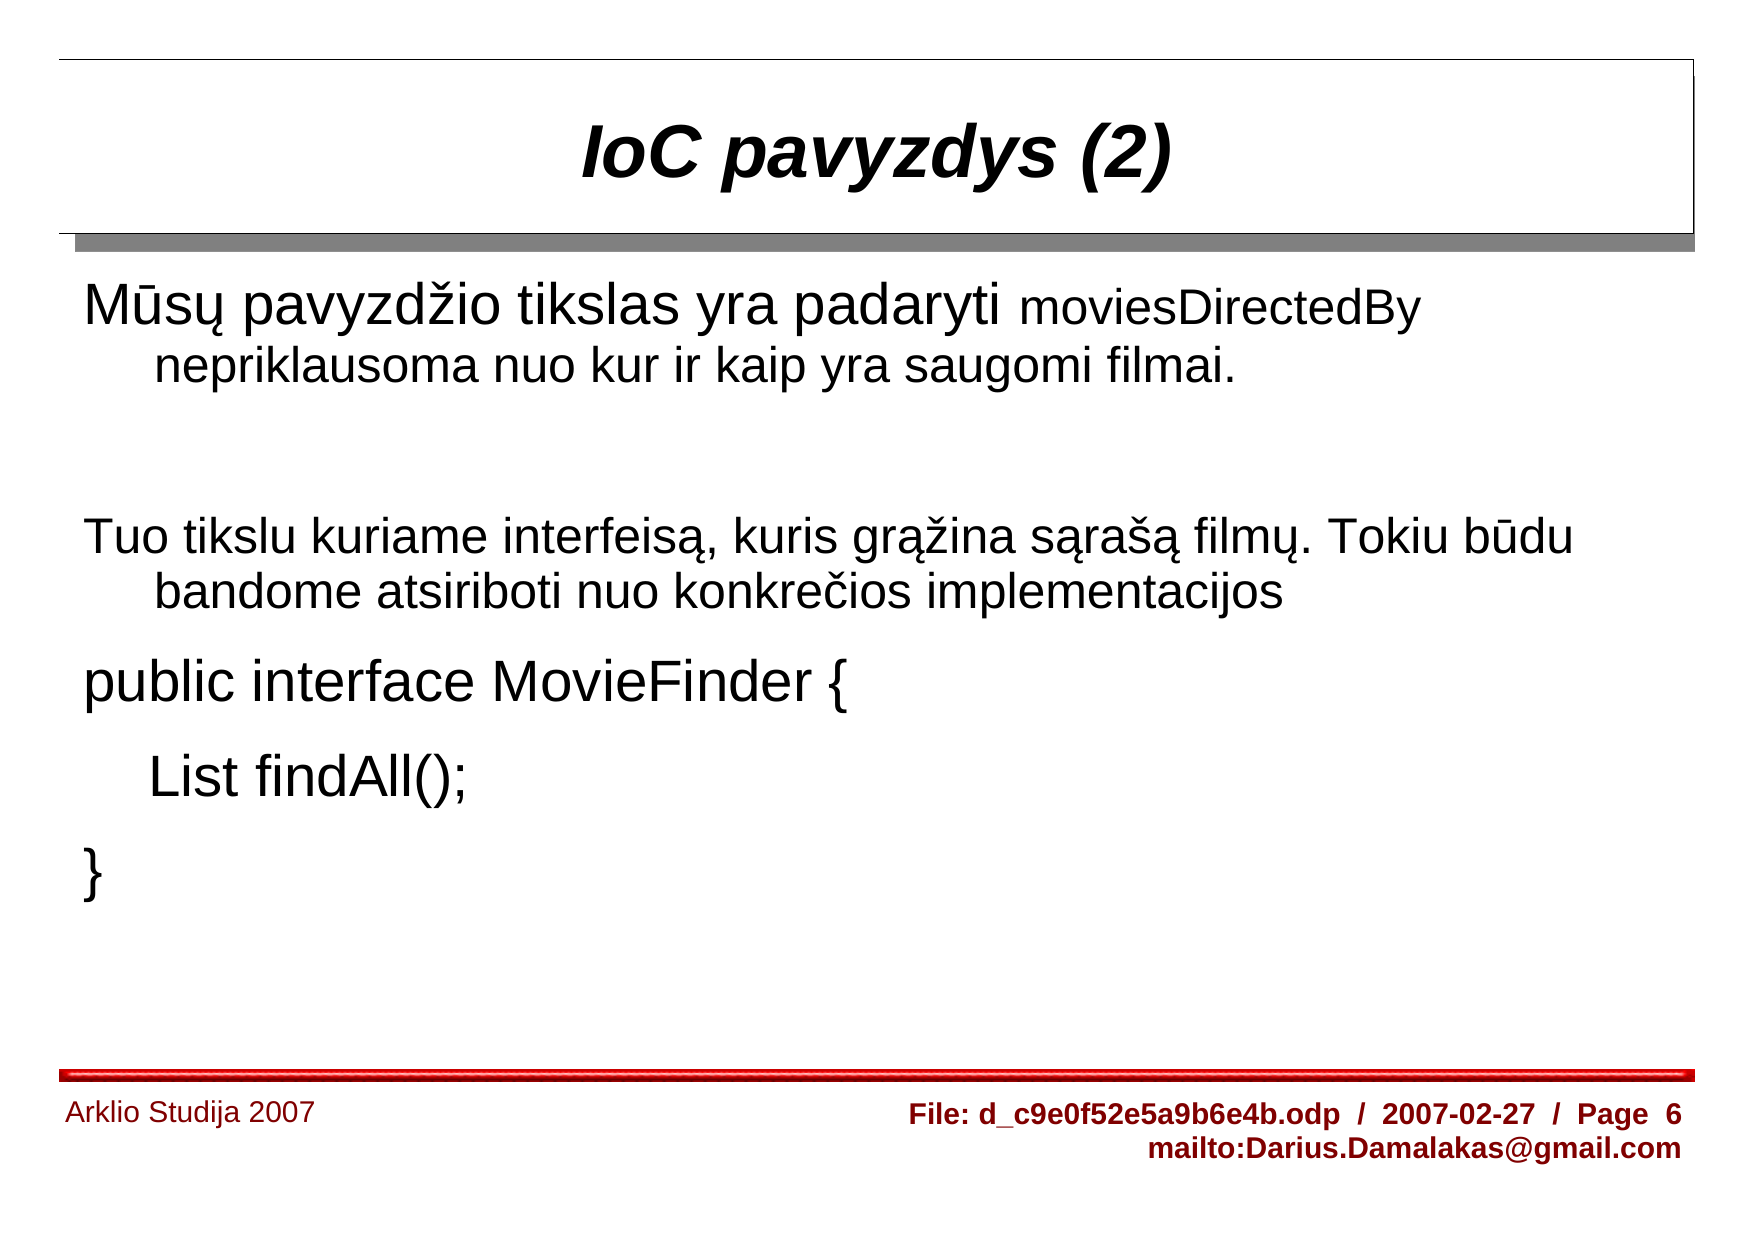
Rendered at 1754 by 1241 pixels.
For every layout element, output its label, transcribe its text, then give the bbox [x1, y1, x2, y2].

title IoC pavyzdys (2) [59, 59, 1695, 244]
list Mūsų pavyzdžio tikslas yra padaryti moviesDirectedBy nepriklausoma nuo kur ir kaip yra saugomi filmai. Tuo tikslu kuriame interfeisą, kuris grąžina sąrašą filmų. Tokiu būdu bandome atsiriboti nuo konkrečios implementacijos public interface MovieFinder { List findAll(); } [71, 272, 1695, 1055]
picture [59, 1069, 1695, 1082]
